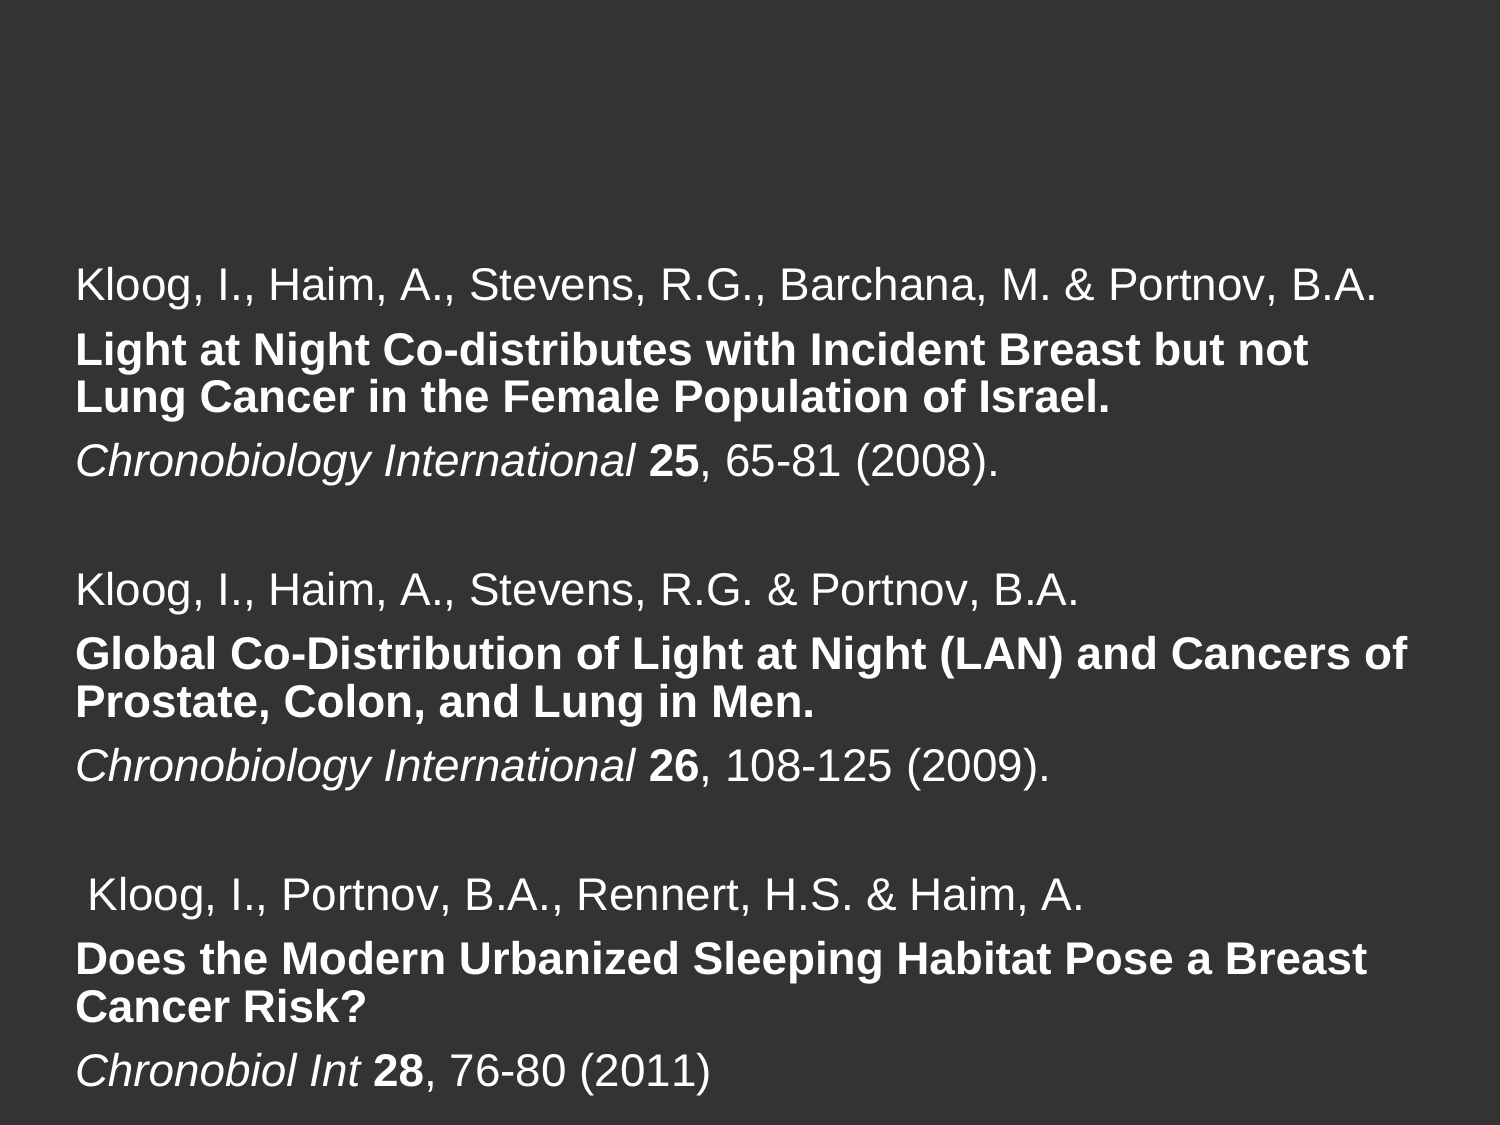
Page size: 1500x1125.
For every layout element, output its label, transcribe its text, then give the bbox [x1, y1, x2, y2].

list Kloog, I., Haim, A., Stevens, R.G., Barchana, M. & Portnov, B.A. Light at Night Co-distributes with Incident Breast but not Lung Cancer in the Female Population of Israel. Chronobiology International 25, 65-81 (2008). Kloog, I., Haim, A., Stevens, R.G. & Portnov, B.A. Global Co-Distribution of Light at Night (LAN) and Cancers of Prostate, Colon, and Lung in Men. Chronobiology International 26, 108-125 (2009). Kloog, I., Portnov, B.A., Rennert, H.S. & Haim, A. Does the Modern Urbanized Sleeping Habitat Pose a Breast Cancer Risk? Chronobiol Int 28, 76-80 (2011) [75, 262, 1425, 1108]
